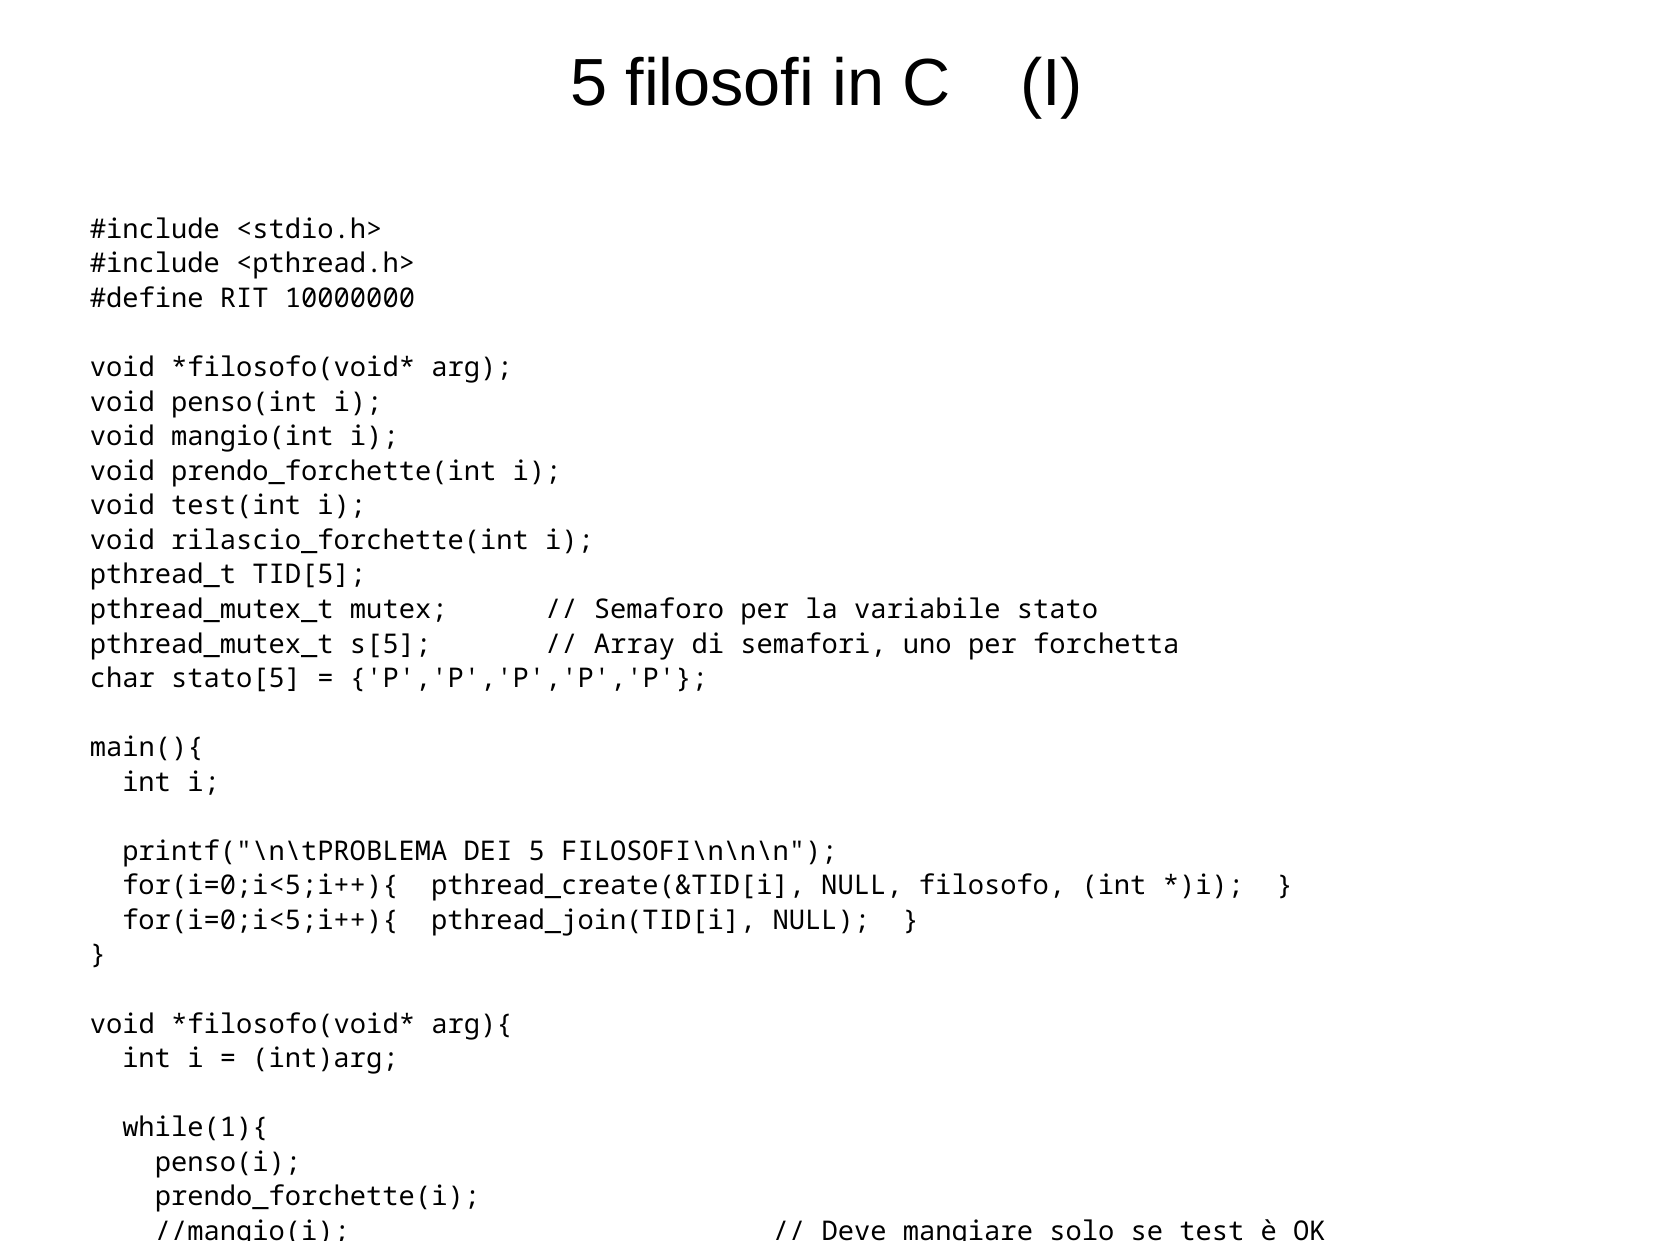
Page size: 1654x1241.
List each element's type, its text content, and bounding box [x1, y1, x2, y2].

text_box #include <stdio.h> #include <pthread.h> #define RIT 10000000 void *filosofo(void* arg); void penso(int i); void mangio(int i); void prendo_forchette(int i); void test(int i); void rilascio_forchette(int i); pthread_t TID[5]; pthread_mutex_t mutex; // Semaforo per la variabile stato pthread_mutex_t s[5]; // Array di semafori, uno per forchetta char stato[5] = {'P','P','P','P','P'}; main(){ int i; printf("\n\tPROBLEMA DEI 5 FILOSOFI\n\n\n"); for(i=0;i<5;i++){ pthread_create(&TID[i], NULL, filosofo, (int *)i); } for(i=0;i<5;i++){ pthread_join(TID[i], NULL); } } void *filosofo(void* arg){ int i = (int)arg; while(1){ penso(i); prendo_forchette(i); //mangio(i); // Deve mangiare solo se test è OK rilascio_forchette(i); } } [75, 207, 1426, 1241]
title 5 filosofi in C (I) [82, 0, 1571, 186]
